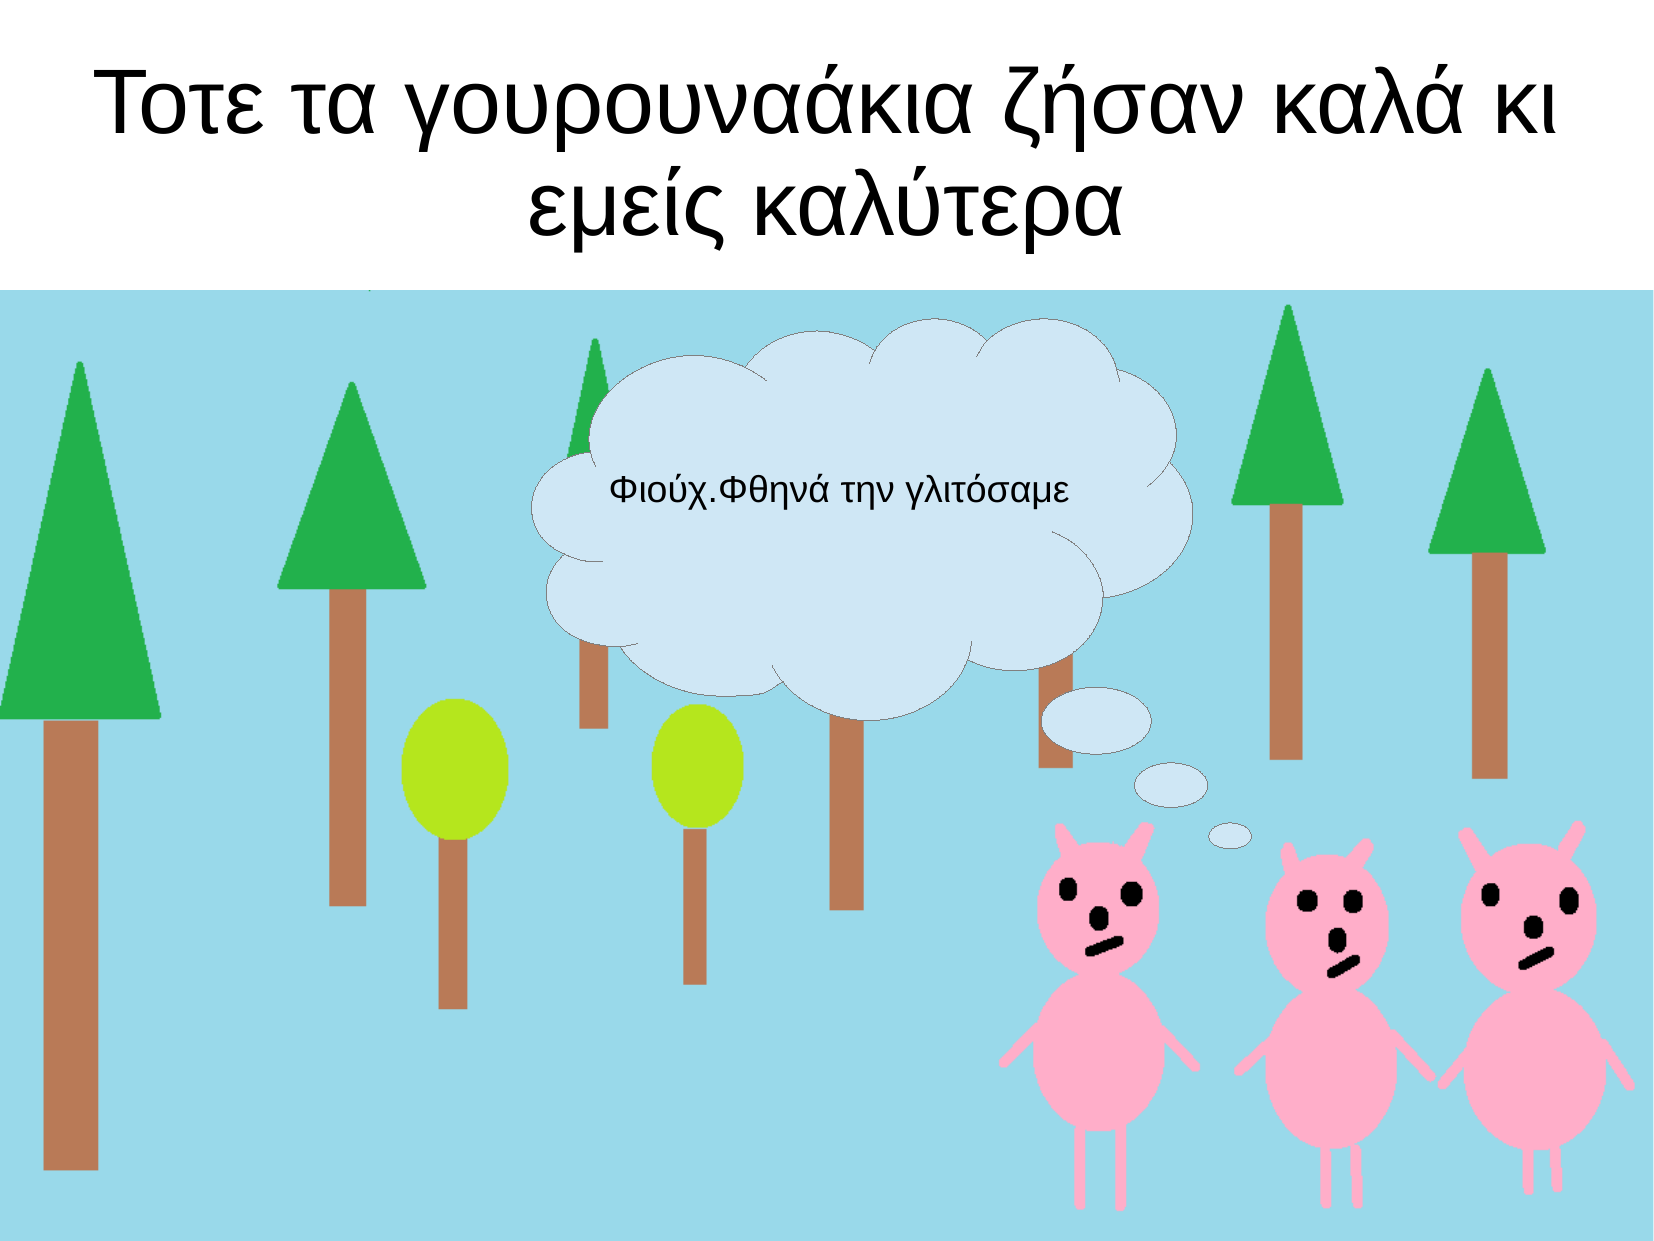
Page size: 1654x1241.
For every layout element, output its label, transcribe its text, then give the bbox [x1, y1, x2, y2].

text_box Φιούχ.Φθηνά την γλιτόσαμε [531, 318, 1193, 721]
text_box Φιούχ.Φθηνά την γλιτόσαμε [1041, 687, 1152, 755]
text_box Φιούχ.Φθηνά την γλιτόσαμε [1134, 762, 1208, 808]
title Τοτε τα γουρουναάκια ζήσαν καλά κι εμείς καλύτερα [82, 49, 1571, 257]
text_box Φιούχ.Φθηνά την γλιτόσαμε [1208, 822, 1252, 849]
picture [0, 290, 1654, 1241]
